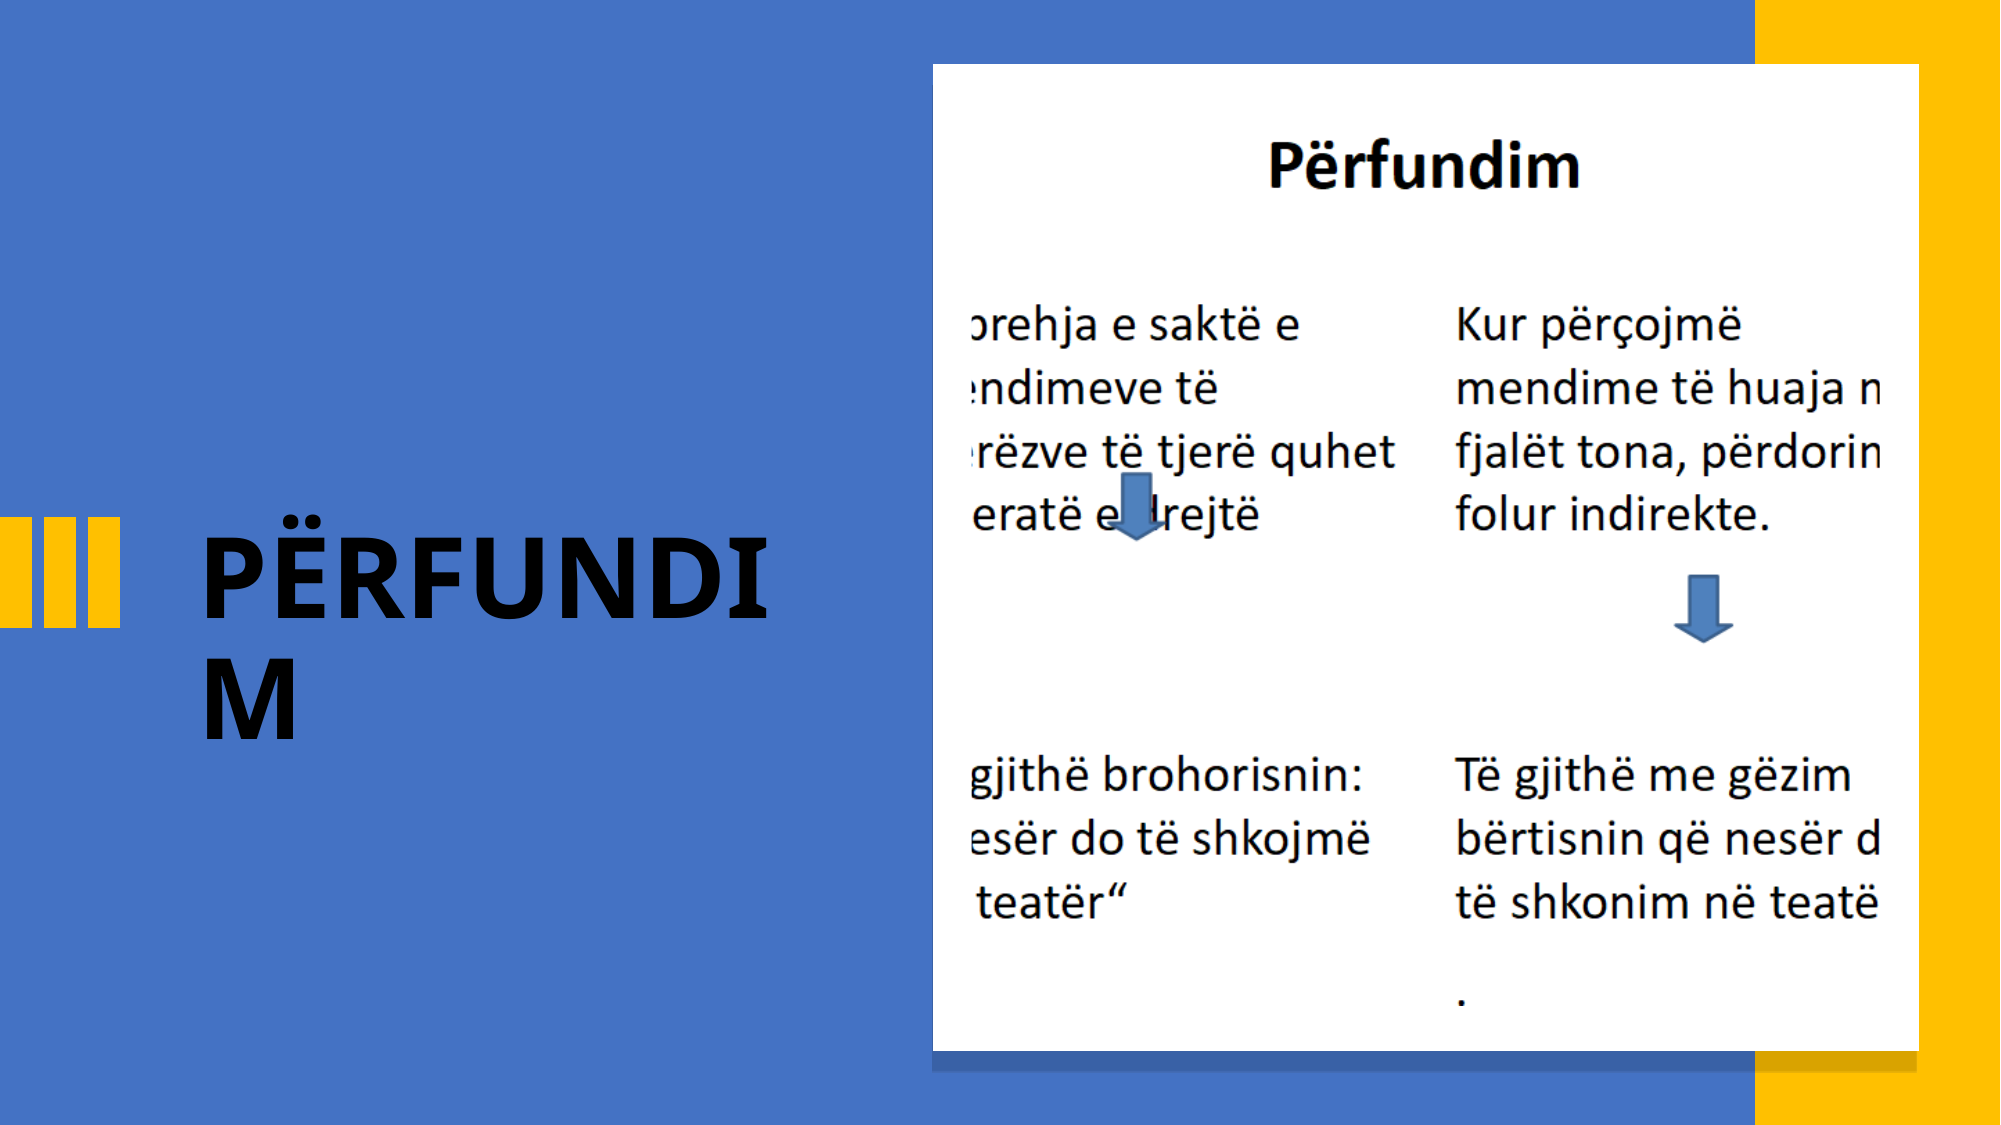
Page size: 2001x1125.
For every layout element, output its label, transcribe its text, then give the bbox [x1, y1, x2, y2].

title PËRFUNDIM [182, 513, 845, 906]
picture [971, 109, 1880, 1007]
text_box [0, 0, 2000, 1125]
